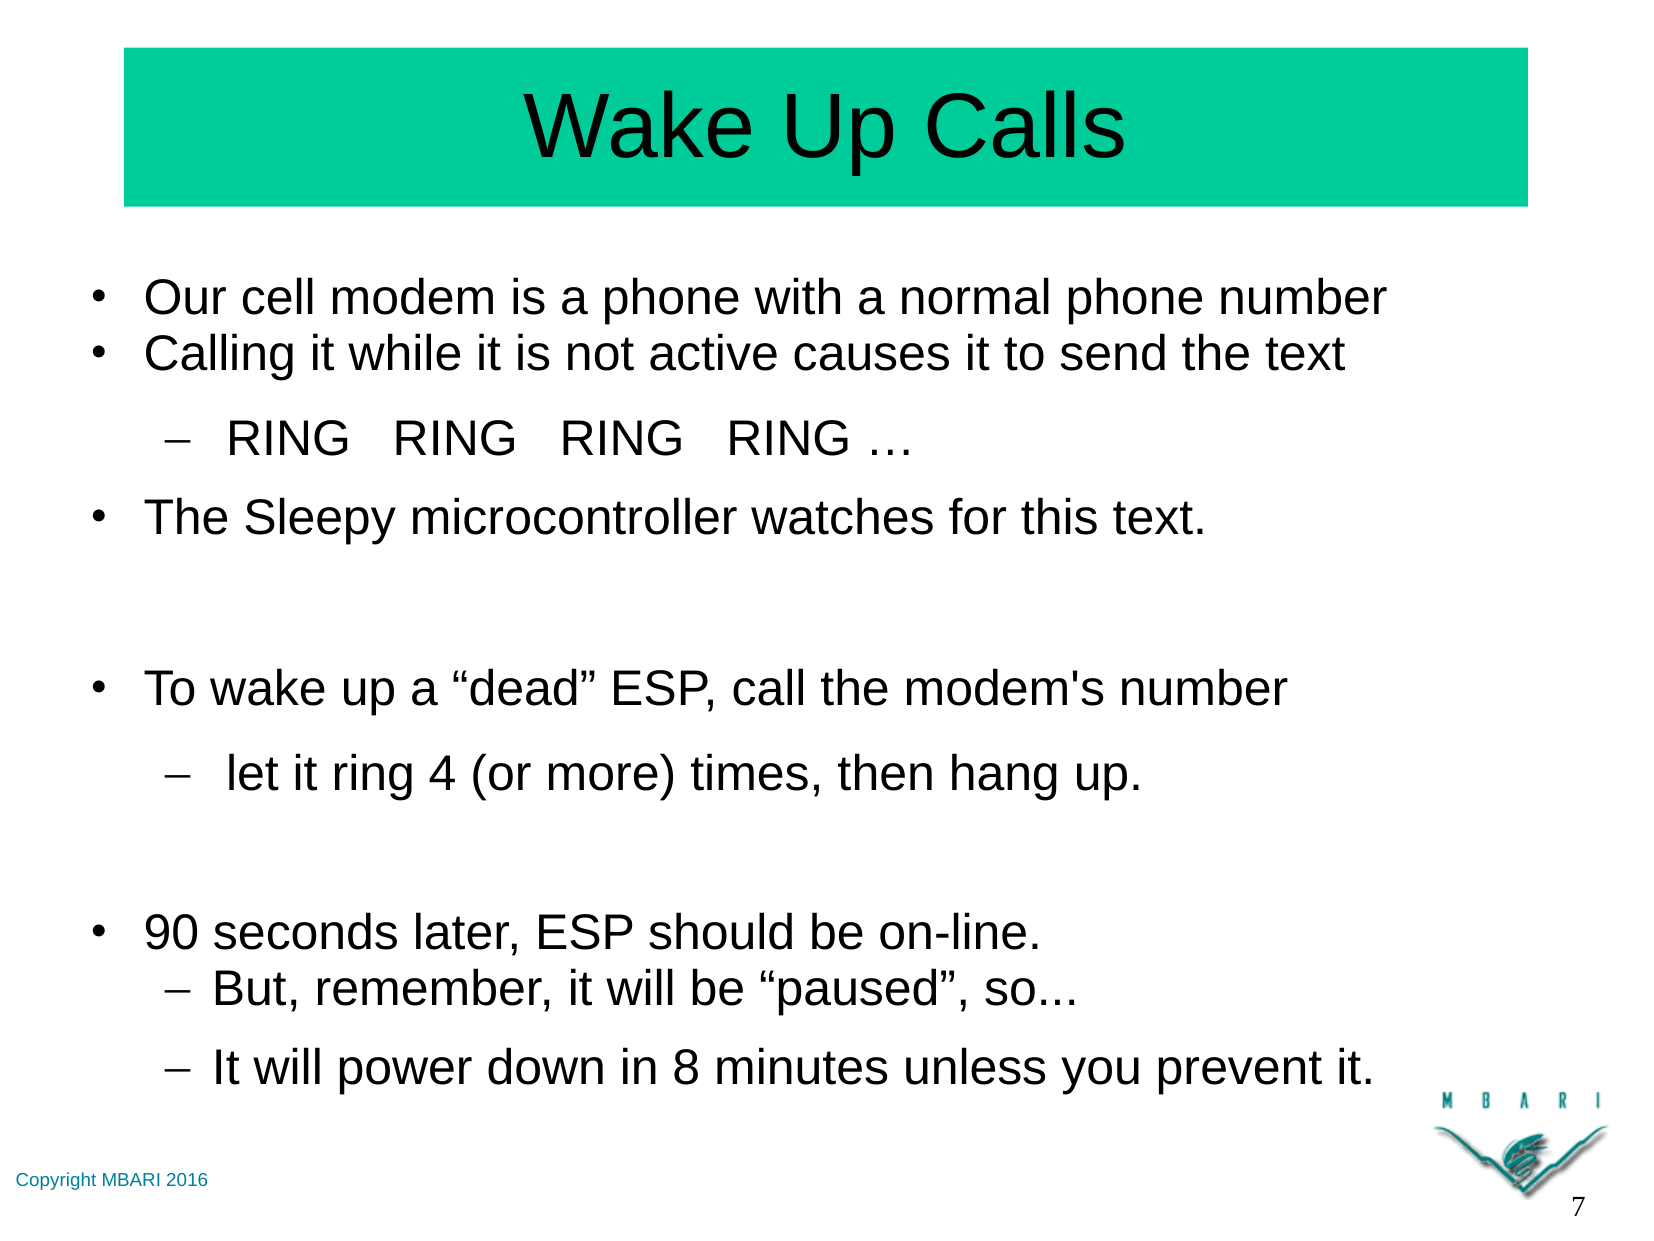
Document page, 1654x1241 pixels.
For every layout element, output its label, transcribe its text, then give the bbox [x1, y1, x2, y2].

list Our cell modem is a phone with a normal phone number Calling it while it is not active causes it to send the text RING RING RING RING … The Sleepy microcontroller watches for this text. To wake up a “dead” ESP, call the modem's number let it ring 4 (or more) times, then hang up. 90 seconds later, ESP should be on-line. But, remember, it will be “paused”, so... It will power down in 8 minutes unless you prevent it. [75, 262, 1479, 1163]
title Wake Up Calls [123, 47, 1528, 207]
picture [1426, 1091, 1613, 1200]
